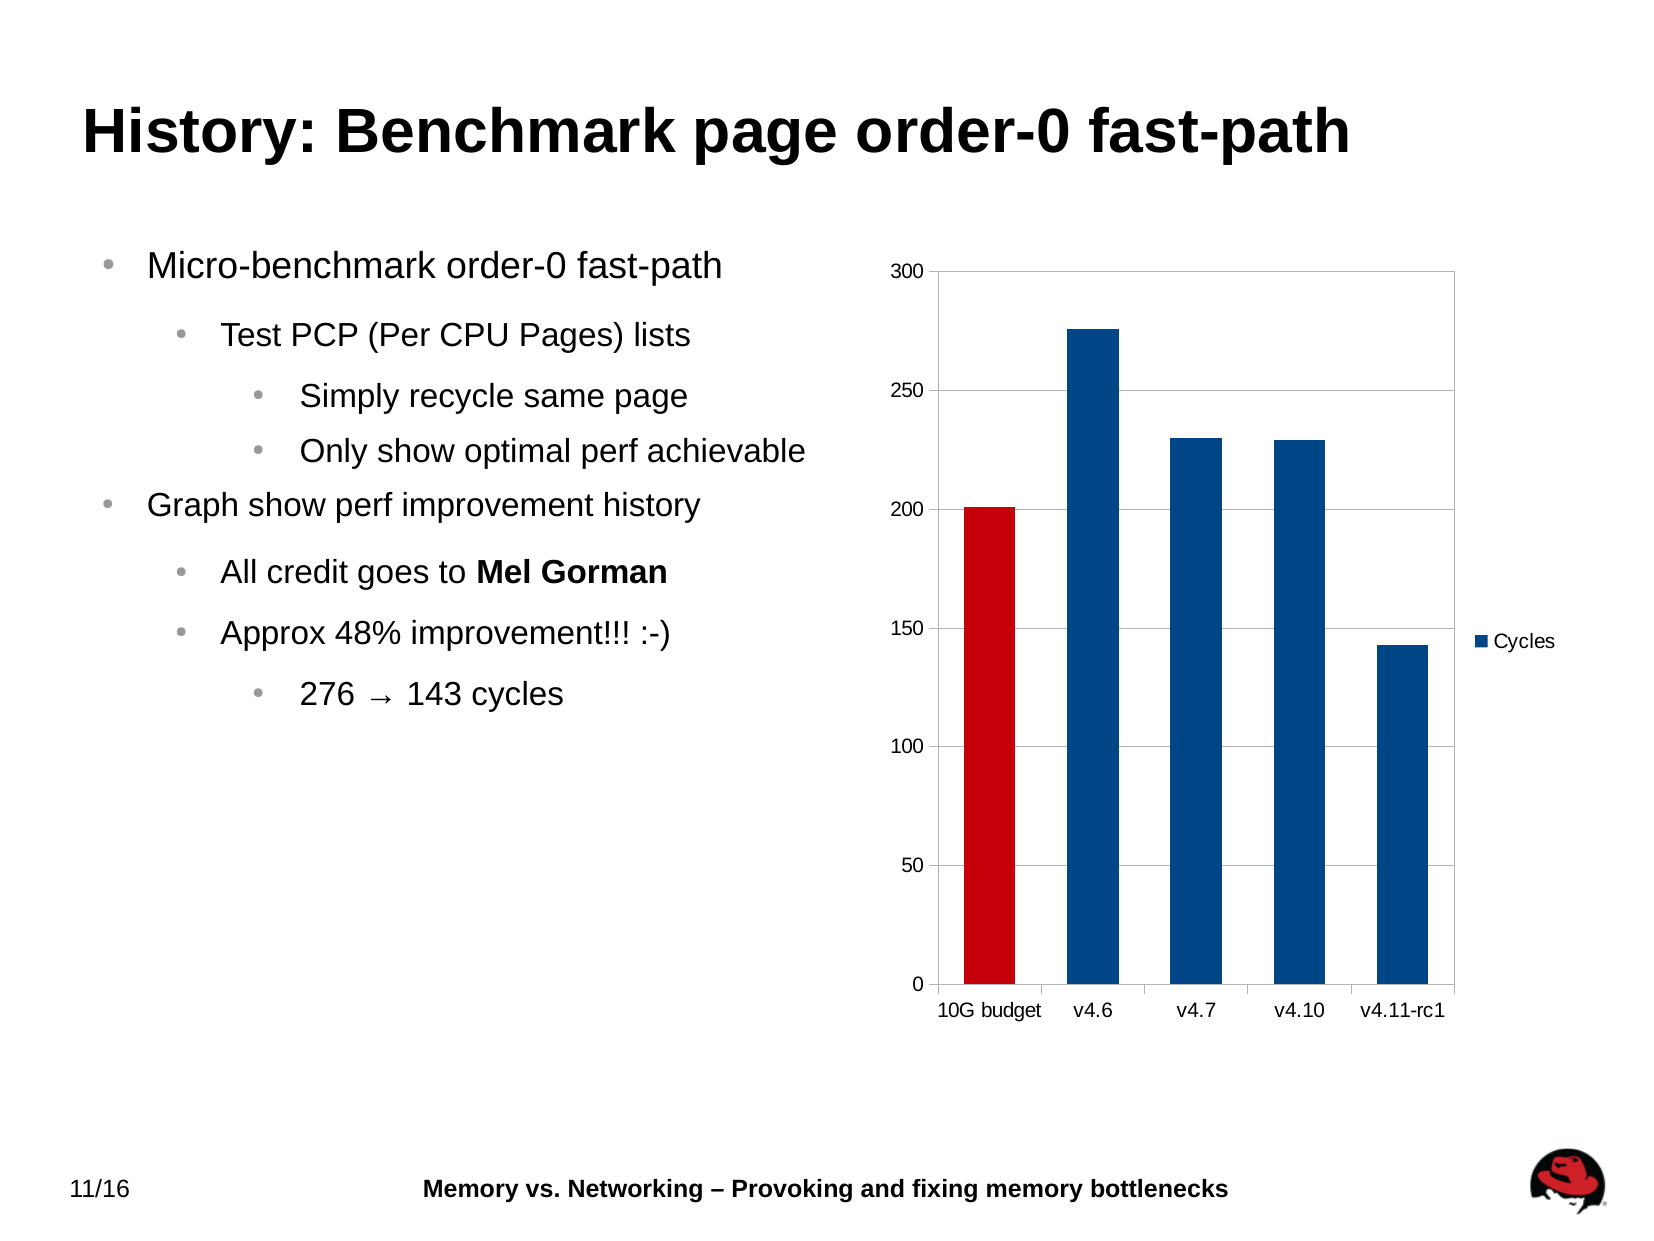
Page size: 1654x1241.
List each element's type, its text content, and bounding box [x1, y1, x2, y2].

title History: Benchmark page order-0 fast-path [82, 37, 1571, 226]
picture [1529, 1146, 1613, 1224]
list Micro-benchmark order-0 fast-path Test PCP (Per CPU Pages) lists Simply recycle same page Only show optimal perf achievable Graph show perf improvement history All credit goes to Mel Gorman Approx 48% improvement!!! :-) 276 → 143 cycles [86, 244, 826, 1039]
chart [876, 244, 1576, 1039]
